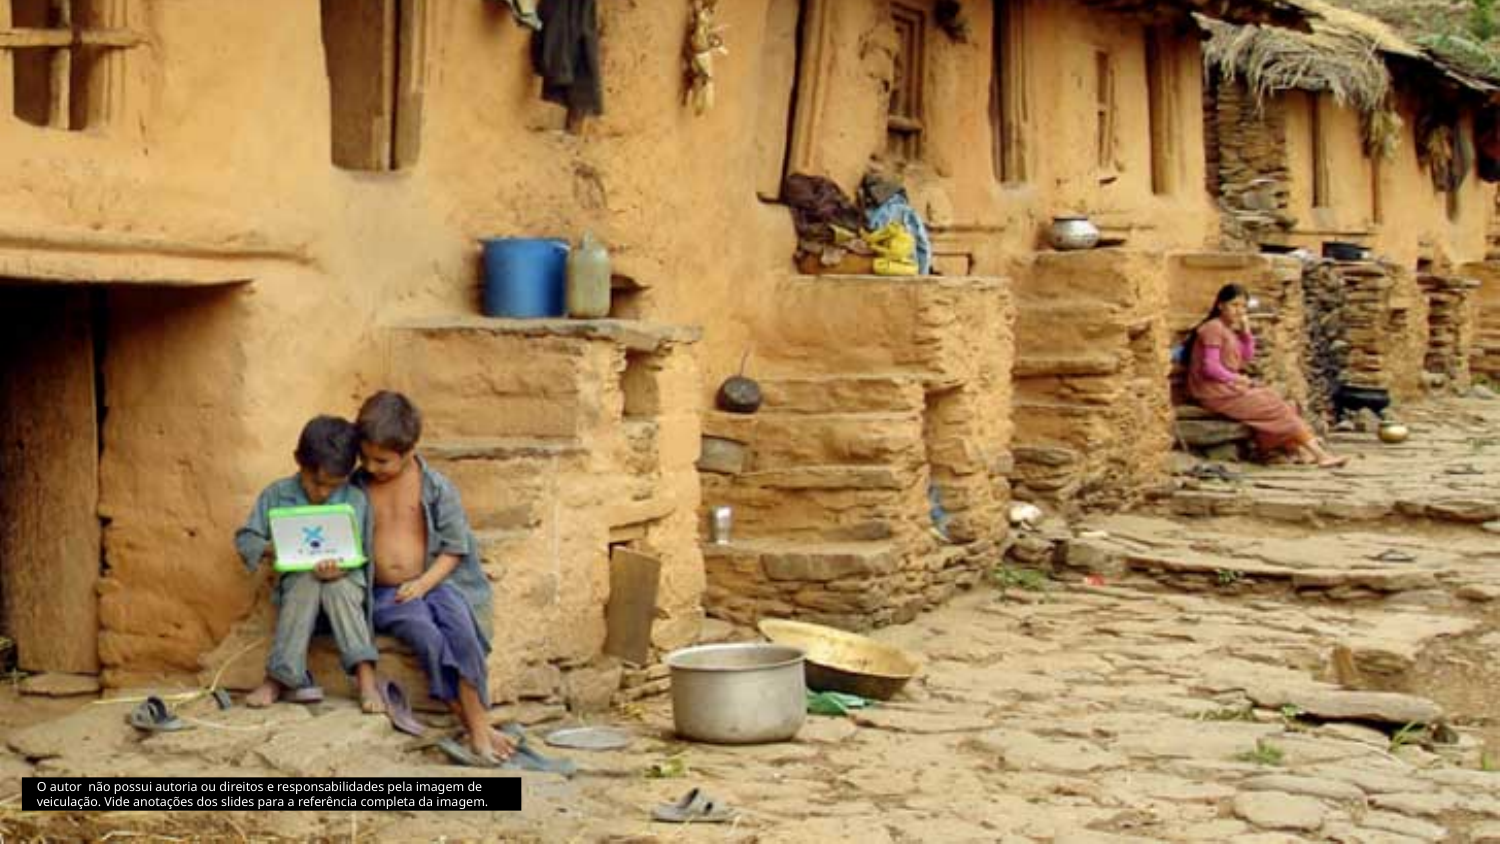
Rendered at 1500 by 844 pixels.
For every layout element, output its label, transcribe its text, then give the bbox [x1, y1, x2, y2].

picture [0, 0, 1500, 844]
text_box O autor não possui autoria ou direitos e responsabilidades pela imagem de veiculação. Vide anotações dos slides para a referência completa da imagem. [21, 777, 522, 811]
